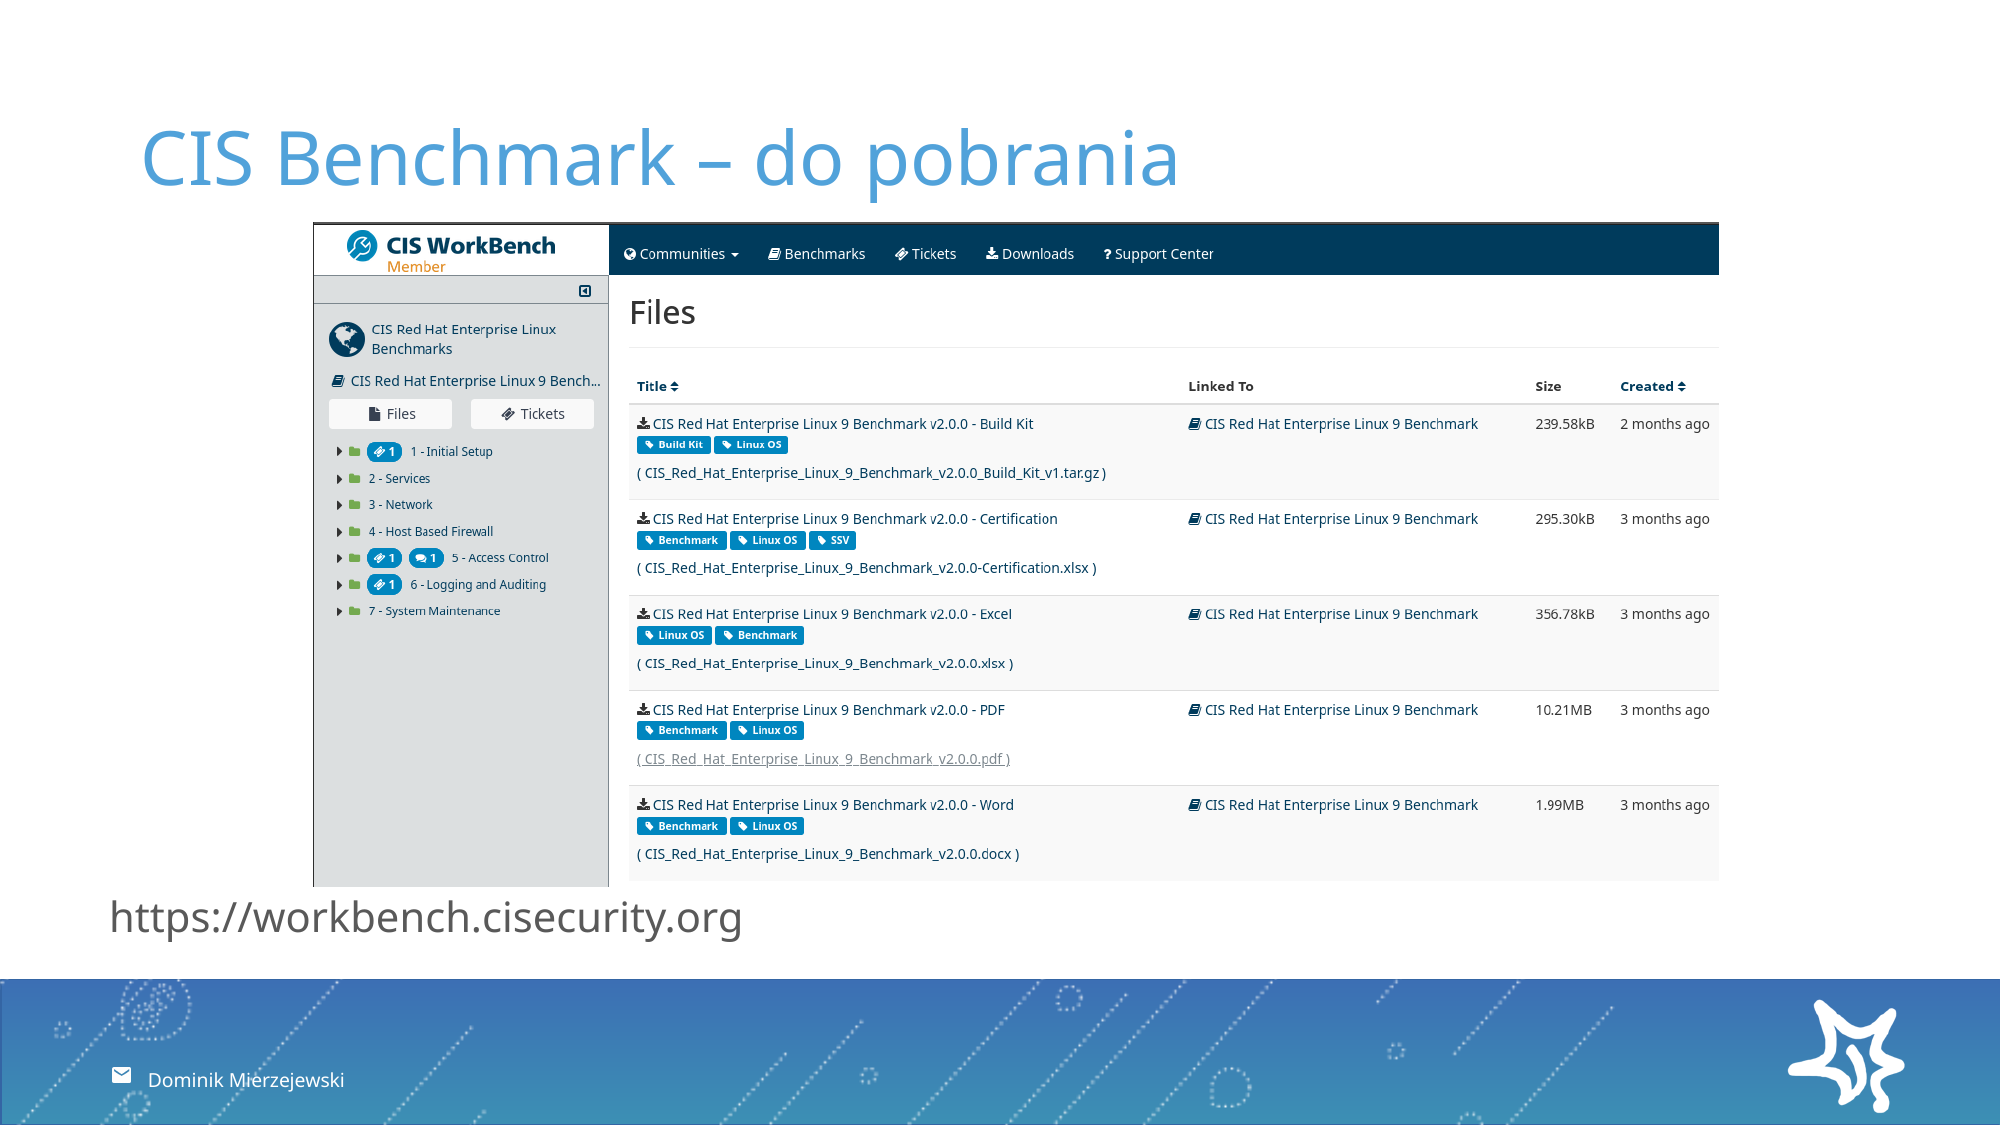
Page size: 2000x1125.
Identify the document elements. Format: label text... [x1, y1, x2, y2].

title CIS Benchmark – do pobrania [140, 93, 1619, 219]
text_box https://workbench.cisecurity.org [94, 860, 779, 953]
picture [0, 222, 1719, 1125]
picture [1785, 994, 1906, 1116]
list Dominik Mierzejewski [147, 1067, 454, 1094]
